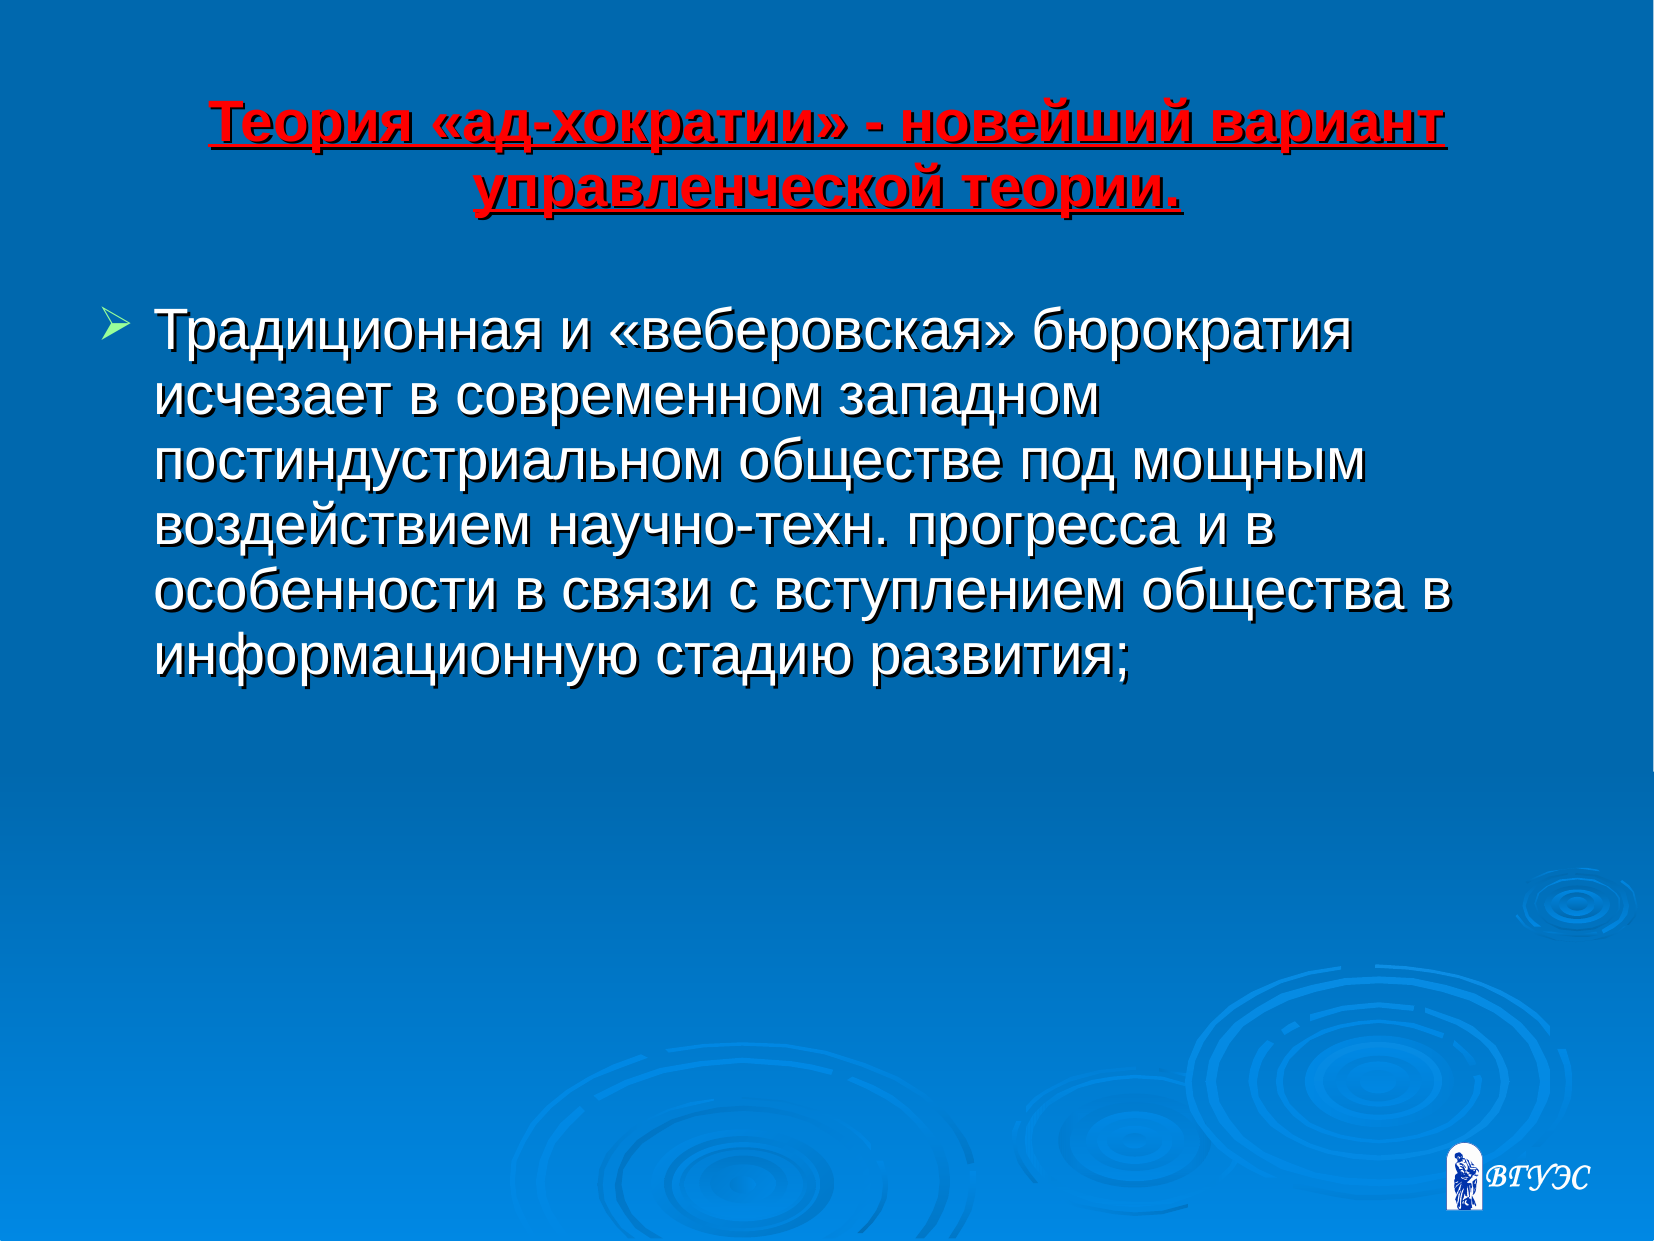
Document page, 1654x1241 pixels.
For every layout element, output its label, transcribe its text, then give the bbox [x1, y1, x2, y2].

title Теория «ад-хократии» - новейший вариант управленческой теории. [82, 50, 1571, 257]
list Традиционная и «веберовская» бюрократия исчезает в современном западном постиндустриальном обществе под мощным воздействием научно-техн. прогресса и в особенности в связи с вступлением общества в информационную стадию развития; [82, 289, 1571, 1108]
picture [1446, 1142, 1592, 1211]
